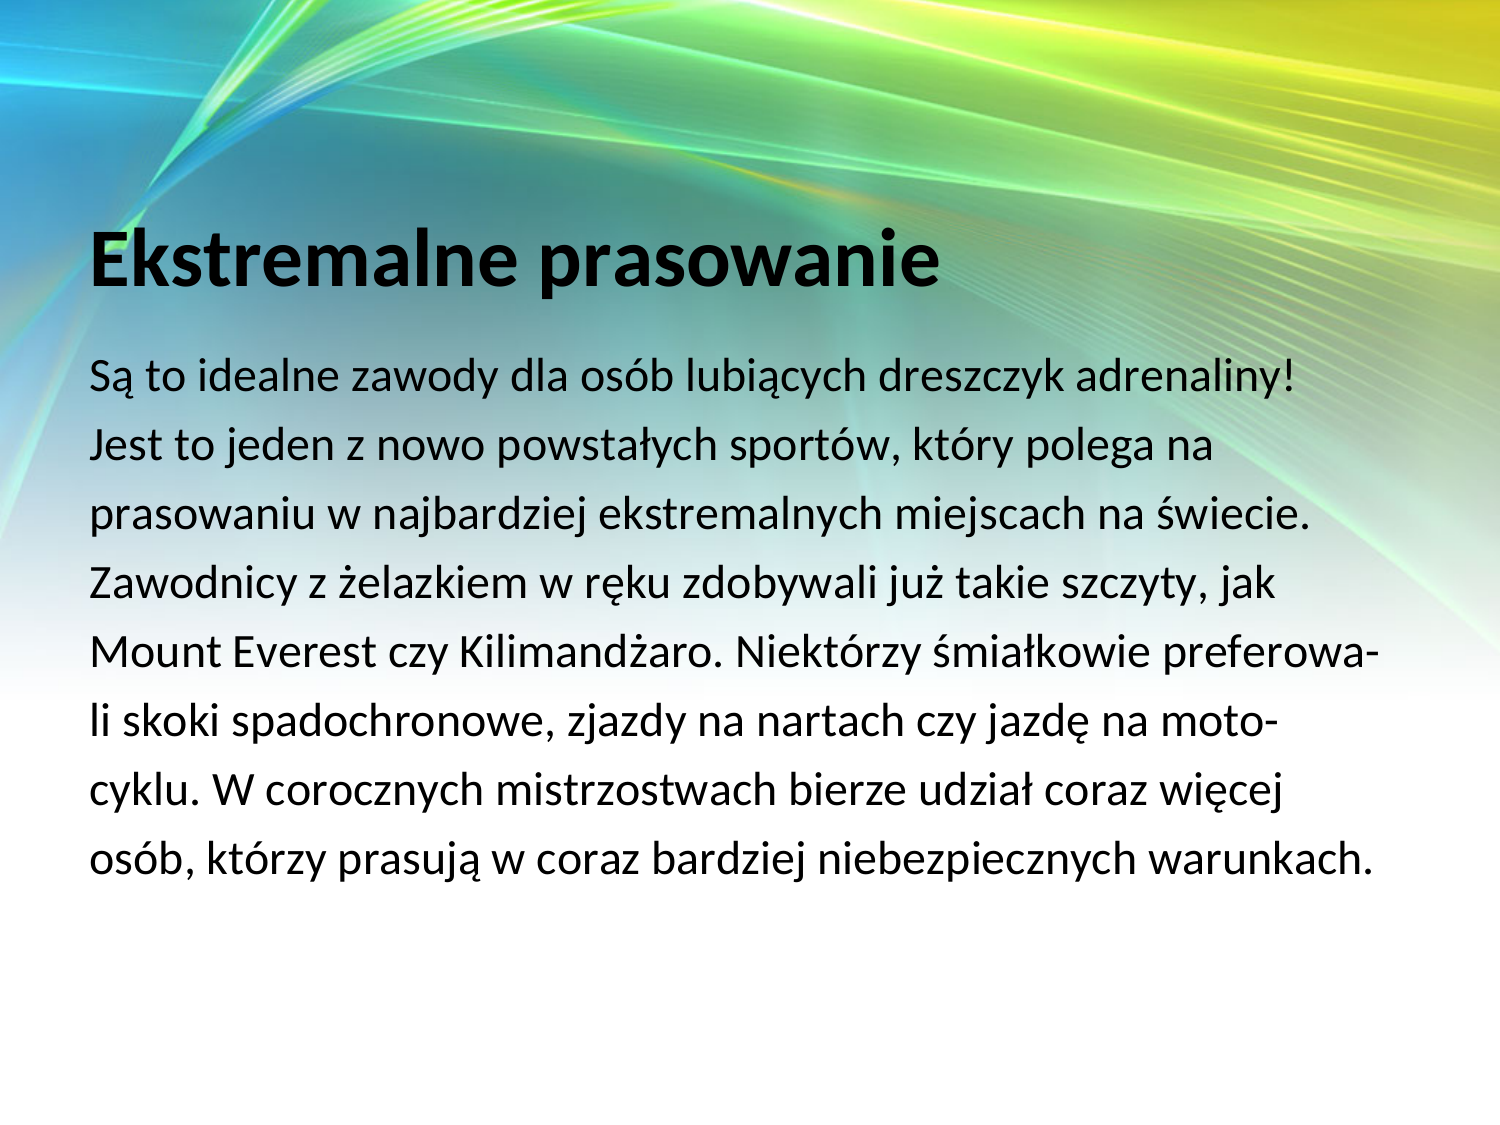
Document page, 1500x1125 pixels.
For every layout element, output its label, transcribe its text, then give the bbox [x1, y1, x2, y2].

picture [0, 0, 1500, 1125]
text_box Ekstremalne prasowanie Są to idealne zawody dla osób lubiących dreszczyk adrenaliny! Jest to jeden z nowo powstałych sportów, który polega na prasowaniu w najbardziej ekstremalnych miejscach na świecie. Zawodnicy z żelazkiem w ręku zdobywali już takie szczyty, jak Mount Everest czy Kilimandżaro. Niektórzy śmiałkowie preferowa-li skoki spadochronowe, zjazdy na nartach czy jazdę na moto-cyklu. W corocznych mistrzostwach bierze udział coraz więcej osób, którzy prasują w coraz bardziej niebezpiecznych warunkach. [75, 174, 1426, 961]
